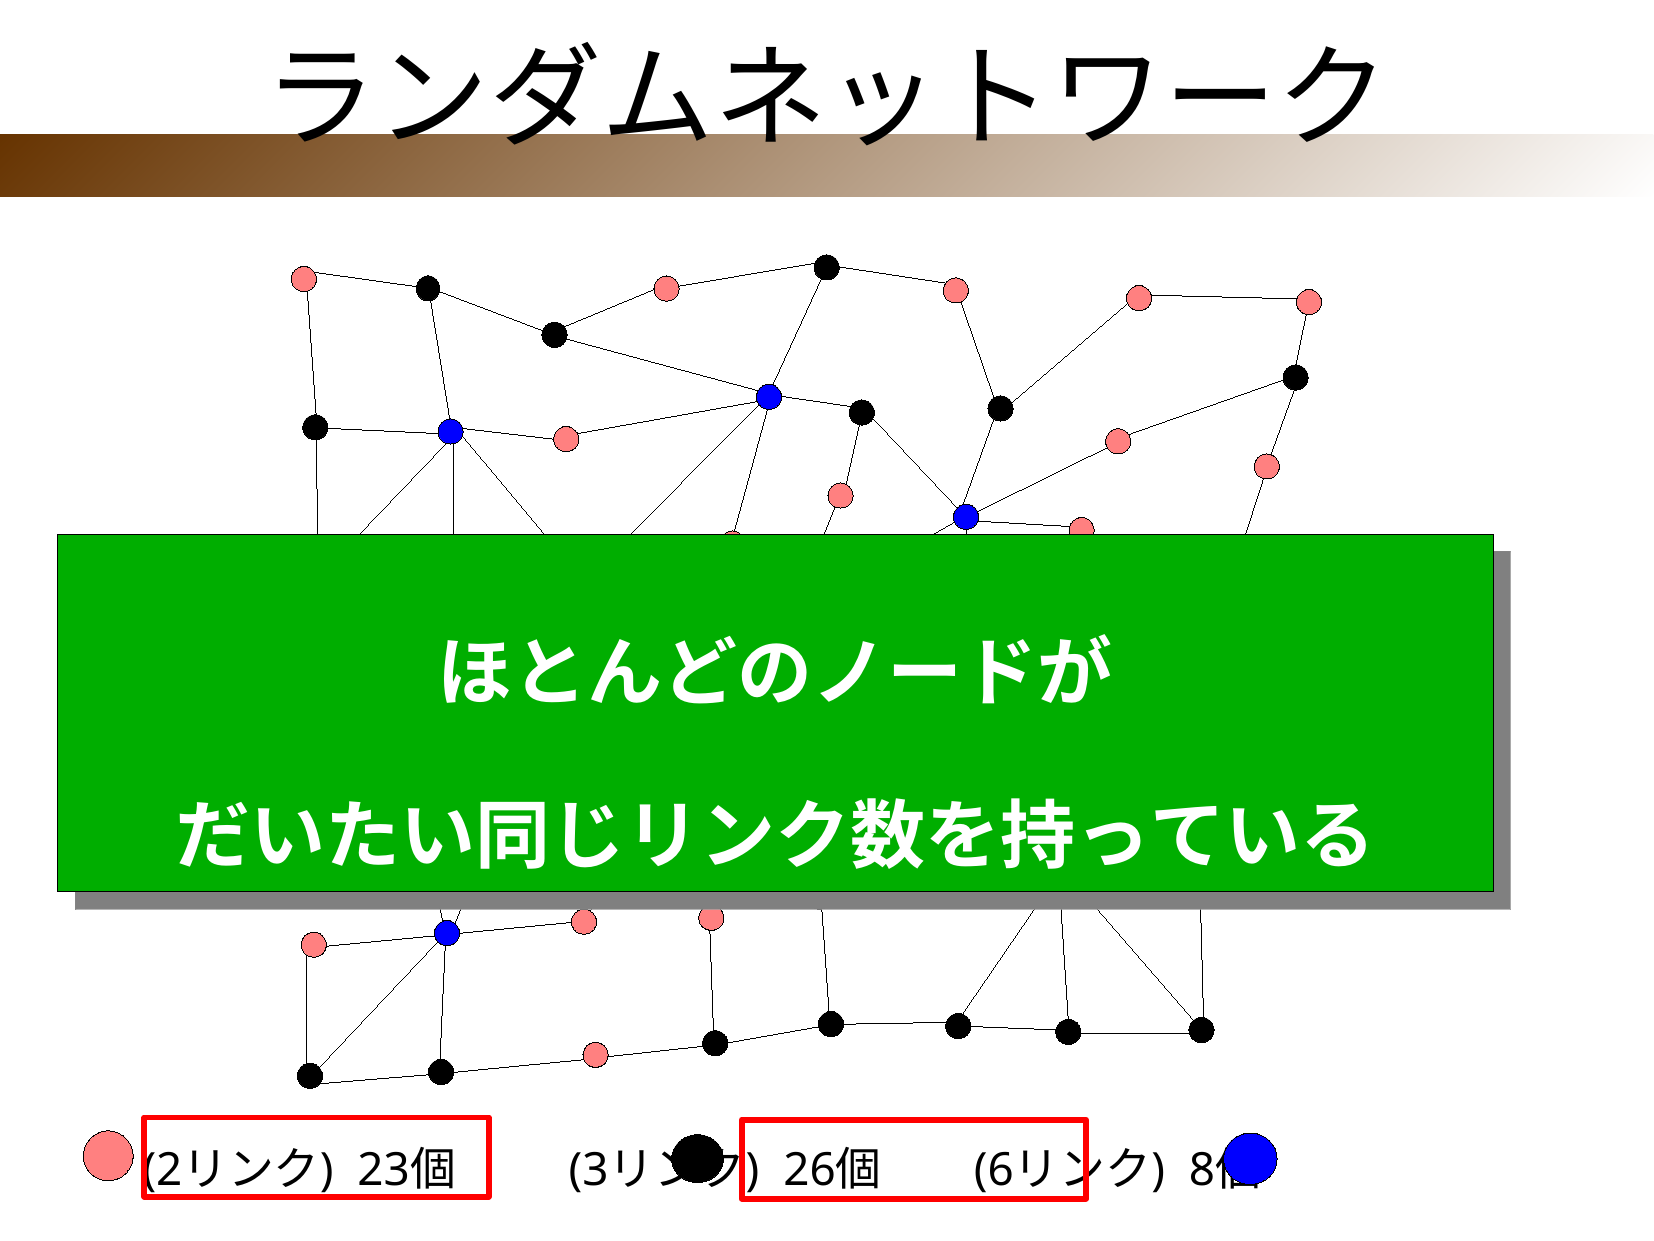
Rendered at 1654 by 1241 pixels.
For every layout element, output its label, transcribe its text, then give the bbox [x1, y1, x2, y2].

text_box [434, 920, 460, 946]
text_box [827, 482, 854, 509]
text_box [541, 322, 568, 348]
text_box [416, 275, 440, 301]
text_box [1188, 1017, 1215, 1043]
text_box [1296, 289, 1322, 315]
text_box [724, 530, 741, 534]
text_box [943, 277, 969, 303]
text_box ほとんどのノードが だいたい同じリンク数を持っている [57, 534, 1494, 851]
text_box [428, 1059, 454, 1085]
text_box [0, 134, 1654, 197]
text_box [814, 254, 840, 280]
text_box [1126, 285, 1152, 311]
text_box [945, 1013, 971, 1039]
text_box [698, 910, 724, 931]
text_box [1105, 428, 1131, 454]
text_box (2リンク) 23個 (3リンク) 26個 (6リンク) 8個 [745, 1125, 1083, 1196]
text_box [653, 275, 680, 302]
text_box [438, 418, 464, 445]
text_box [302, 414, 328, 440]
text_box [1254, 453, 1280, 479]
text_box [1069, 517, 1095, 534]
text_box [1283, 364, 1309, 391]
text_box [756, 384, 782, 410]
text_box [671, 1134, 724, 1183]
text_box [987, 395, 1014, 422]
text_box [1055, 1019, 1081, 1045]
text_box [83, 1130, 134, 1181]
text_box [818, 1011, 844, 1037]
text_box [291, 266, 317, 292]
text_box [702, 1030, 728, 1056]
text_box ランダムネットワーク [88, 0, 1565, 148]
text_box [301, 932, 327, 958]
text_box [571, 910, 597, 935]
text_box [297, 1063, 323, 1089]
text_box [553, 426, 579, 452]
text_box (2リンク) 23個 (3リンク) 26個 (6リンク) 8個 [147, 1125, 486, 1194]
text_box (2リンク) 23個 (3リンク) 26個 (6リンク) 8個 [127, 1125, 1654, 1227]
text_box [953, 504, 979, 530]
text_box [849, 399, 875, 426]
text_box [582, 1042, 609, 1068]
text_box [1223, 1133, 1278, 1185]
